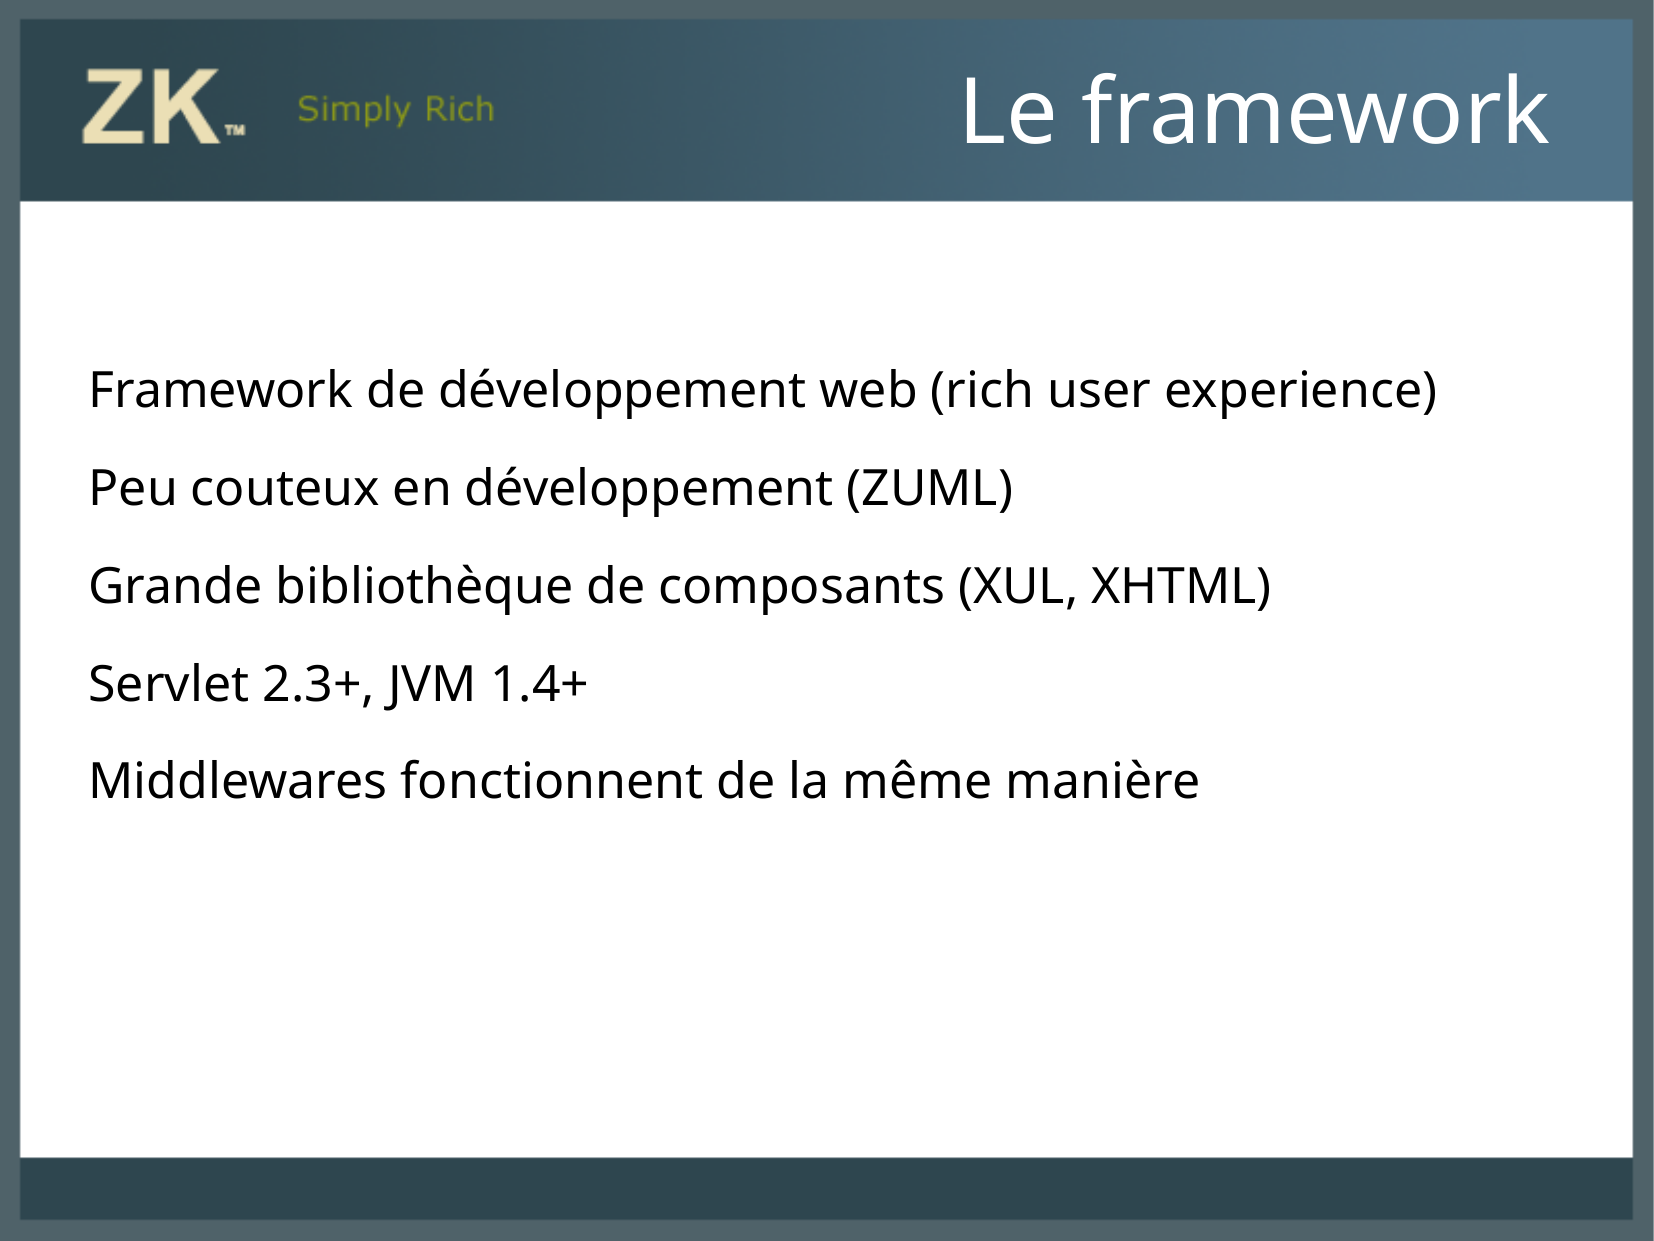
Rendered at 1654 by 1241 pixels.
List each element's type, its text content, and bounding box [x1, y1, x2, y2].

picture [0, 0, 1654, 1241]
title Le framework [868, 32, 1642, 184]
list Framework de développement web (rich user experience) Peu couteux en développement (ZUML) Grande bibliothèque de composants (XUL, XHTML) Servlet 2.3+, JVM 1.4+ Middlewares fonctionnent de la même manière [70, 354, 1559, 1035]
